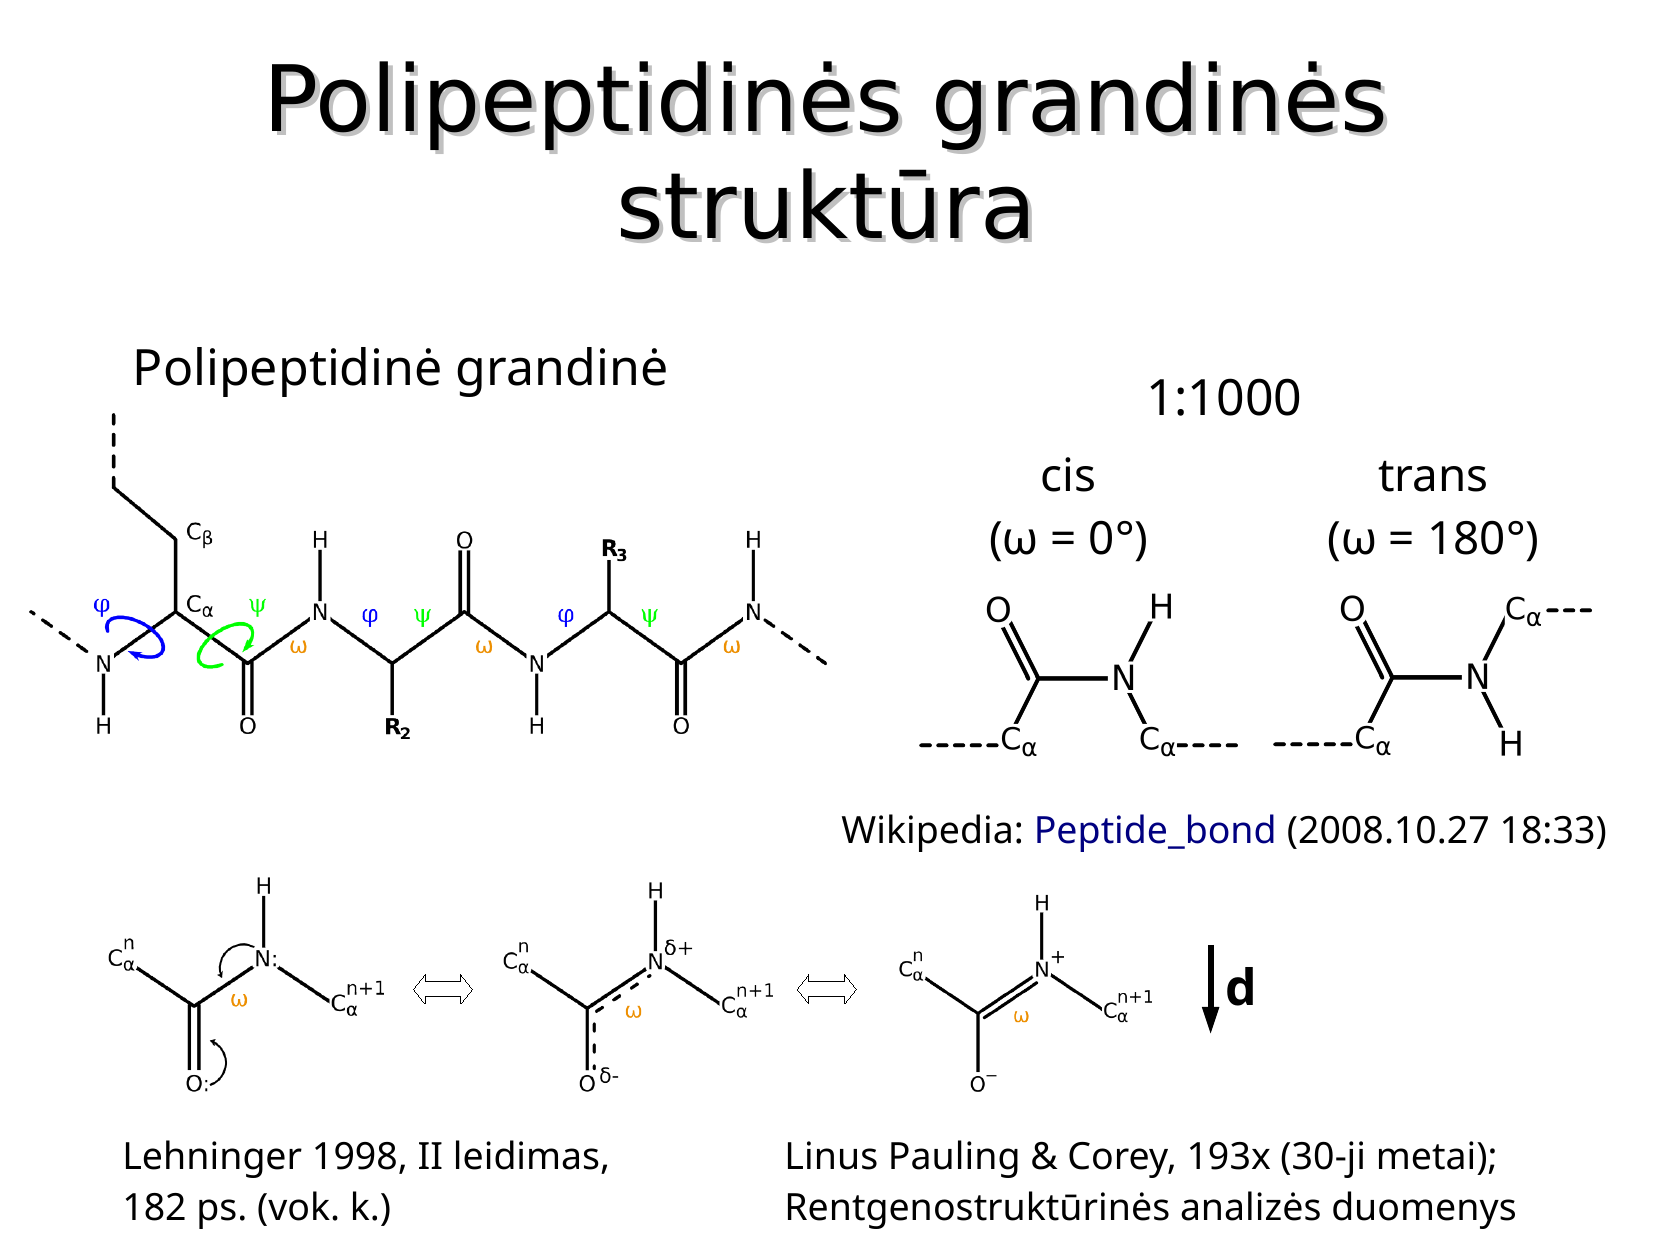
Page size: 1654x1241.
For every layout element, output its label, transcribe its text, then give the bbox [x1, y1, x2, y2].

text_box Linus Pauling & Corey, 193x (30-ji metai); Rentgenostruktūrinės analizės duomenys [769, 1122, 1565, 1228]
picture [501, 880, 773, 1093]
text_box d [1210, 944, 1273, 1026]
text_box 1:1000 [1131, 354, 1329, 430]
text_box cis (ω = 0°) [974, 435, 1174, 562]
text_box Wikipedia: Peptide_bond (2008.10.27 18:33) [826, 795, 1654, 857]
text_box Lehninger 1998, II leidimas, 182 ps. (vok. k.) [107, 1122, 650, 1228]
text_box Polipeptidinė grandinė [118, 324, 696, 400]
title Polipeptidinės grandinės struktūra [82, 45, 1571, 261]
picture [106, 875, 384, 1093]
picture [897, 893, 1152, 1093]
text_box trans (ω = 180°) [1312, 435, 1565, 562]
picture [919, 590, 1241, 762]
picture [1273, 590, 1595, 761]
picture [29, 413, 827, 739]
